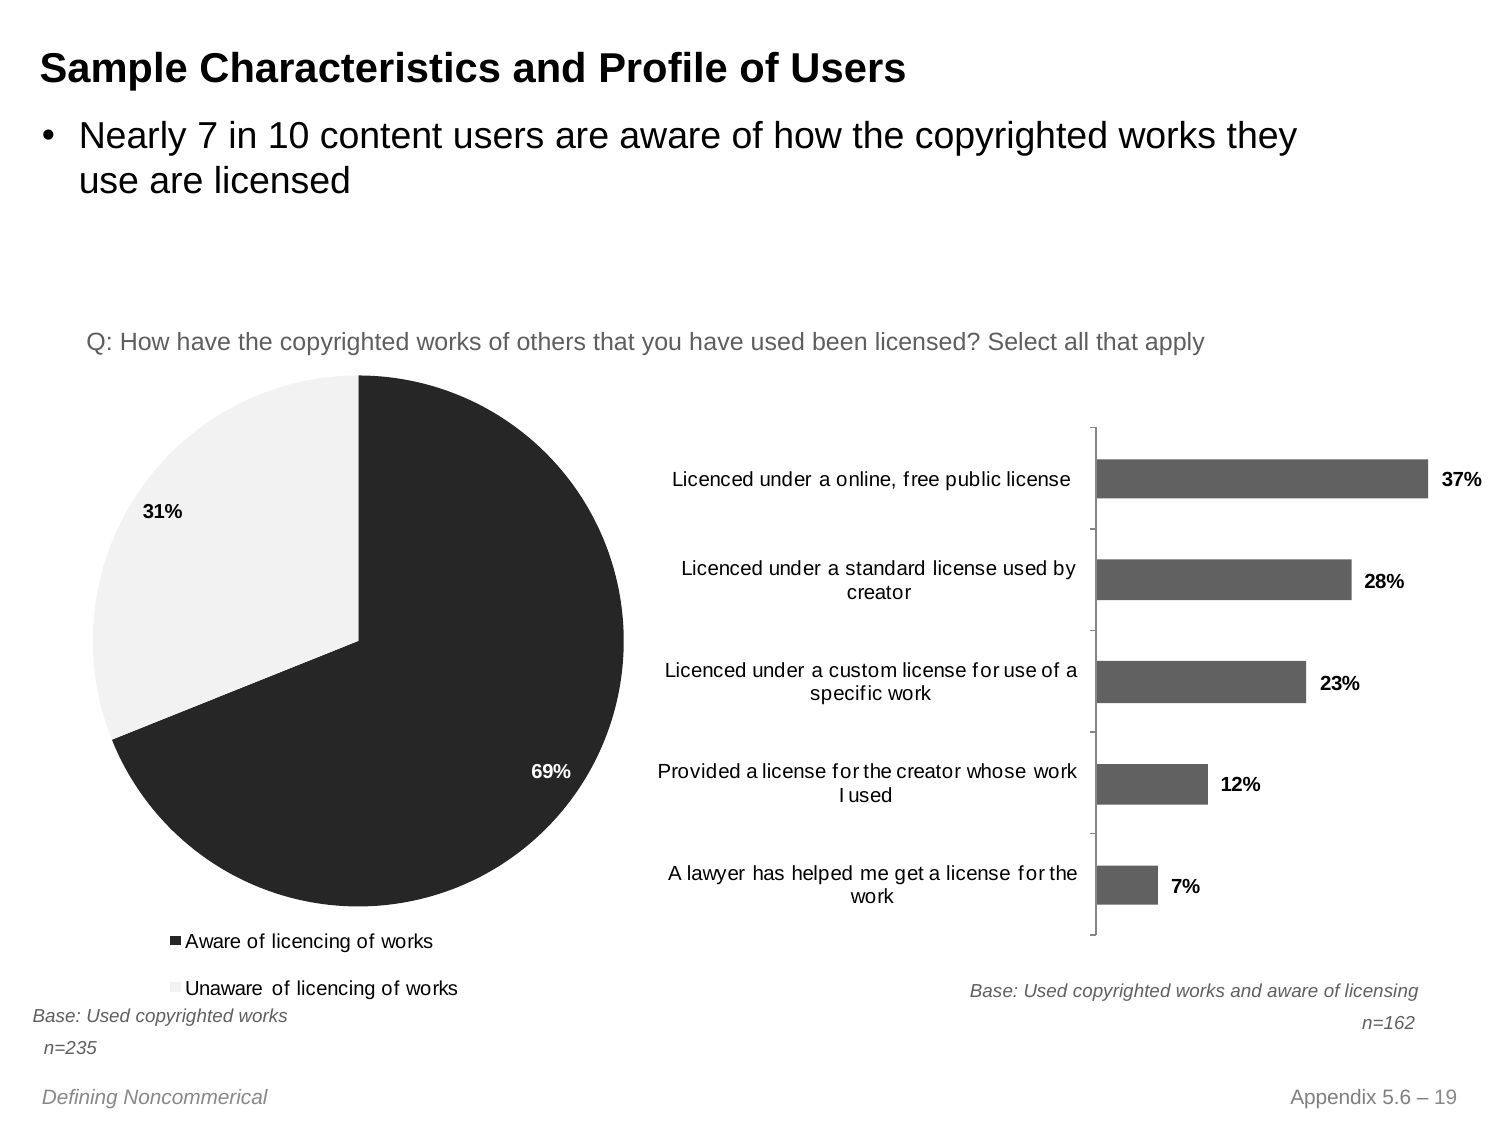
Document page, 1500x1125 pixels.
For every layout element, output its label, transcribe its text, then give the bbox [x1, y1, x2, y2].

text_box Defining Noncommerical [27, 1066, 503, 1125]
text_box Nearly 7 in 10 content users are aware of how the copyrighted works they use are licensed [27, 103, 1382, 210]
text_box n=235 [29, 1035, 256, 1066]
text_box n=162 [1070, 1010, 1430, 1042]
text_box Appendix 5.6 – <number> [1121, 1066, 1472, 1125]
text_box Base: Used copyrighted works and aware of licensing [908, 971, 1434, 1010]
text_box Sample Characteristics and Profile of Users [24, 27, 1288, 110]
text_box Base: Used copyrighted works [17, 996, 348, 1035]
text_box Q: How have the copyrighted works of others that you have used been licensed? Select all that apply [71, 289, 1313, 395]
picture [0, 344, 1500, 1034]
